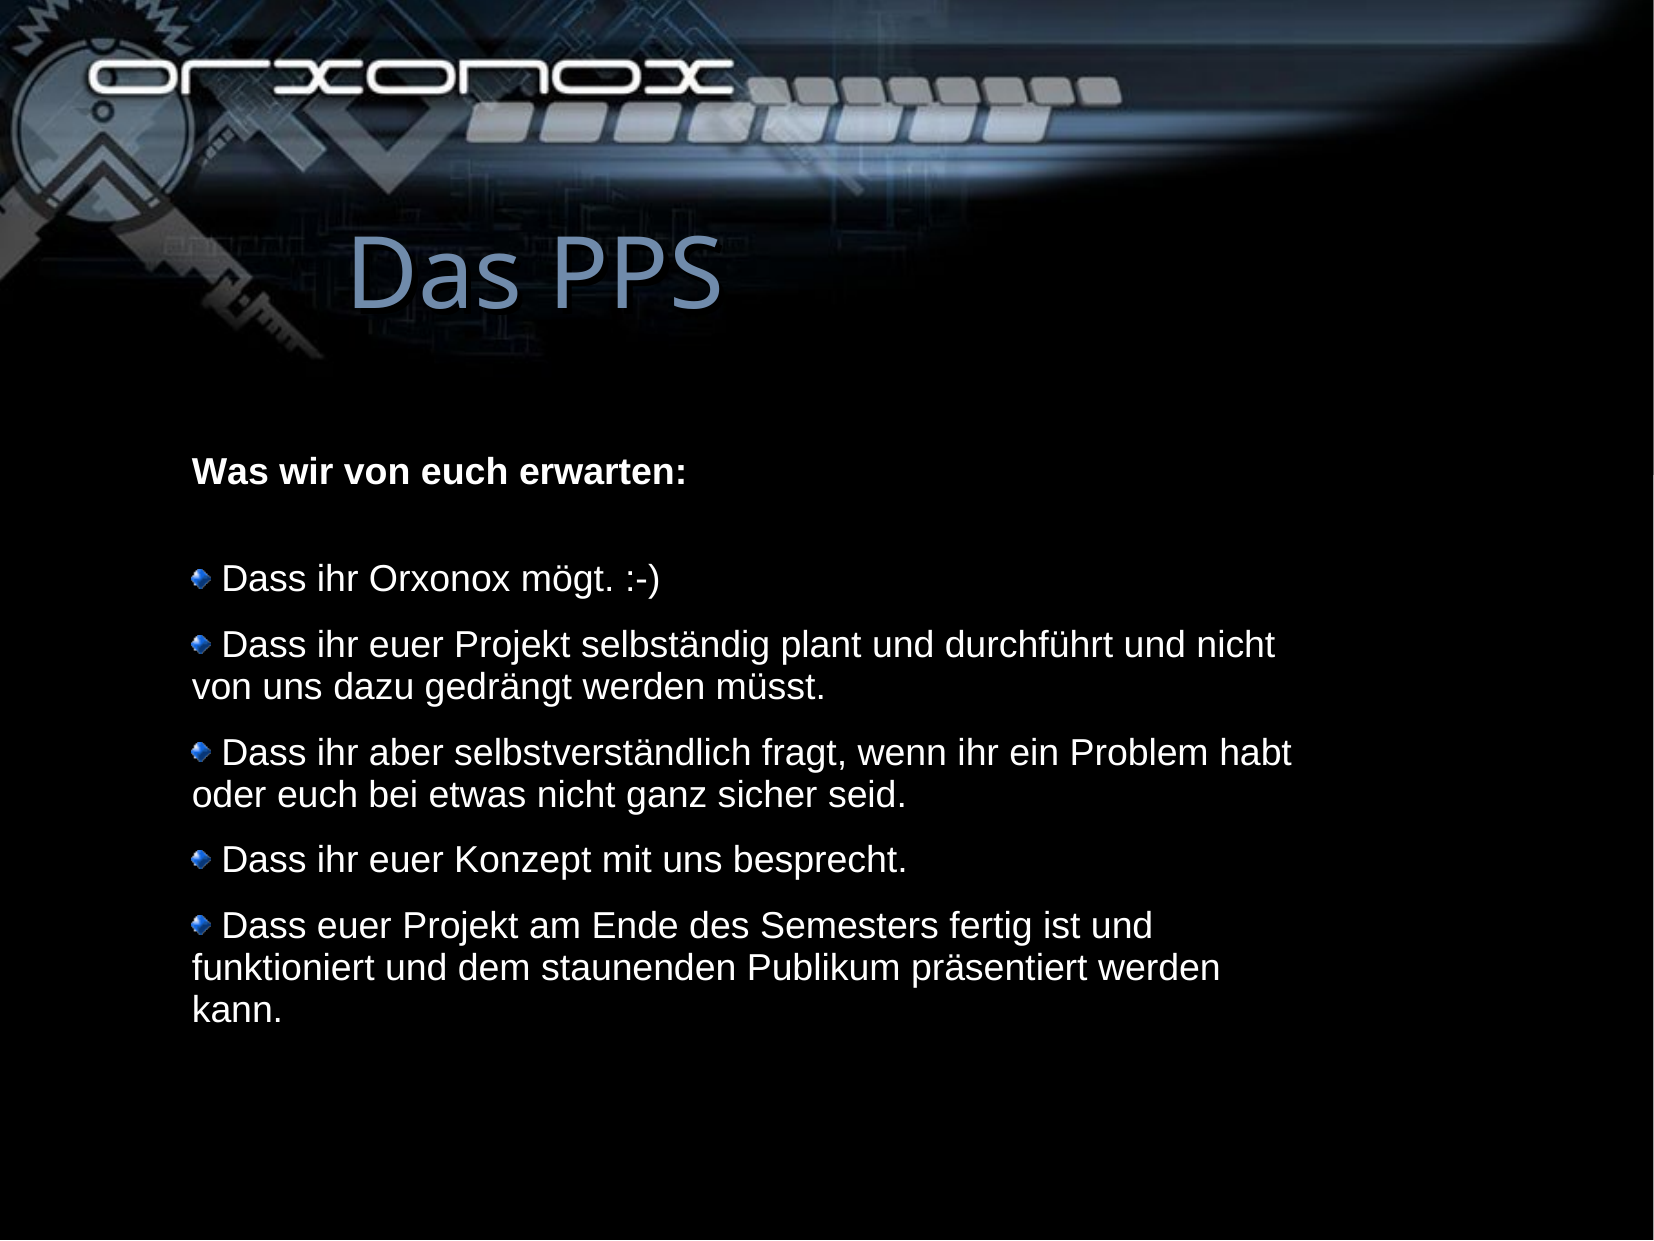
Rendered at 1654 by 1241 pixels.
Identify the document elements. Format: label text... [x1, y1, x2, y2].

text_box Das PPS [330, 194, 1306, 326]
text_box Was wir von euch erwarten: Dass ihr Orxonox mögt. :-) Dass ihr euer Projekt selbständig plant und durchführt und nicht von uns dazu gedrängt werden müsst. Dass ihr aber selbstverständlich fragt, wenn ihr ein Problem habt oder euch bei etwas nicht ganz sicher seid. Dass ihr euer Konzept mit uns besprecht. Dass euer Projekt am Ende des Semesters fertig ist und funktioniert und dem staunenden Publikum präsentiert werden kann. [177, 442, 1329, 1038]
picture [0, 0, 1654, 475]
